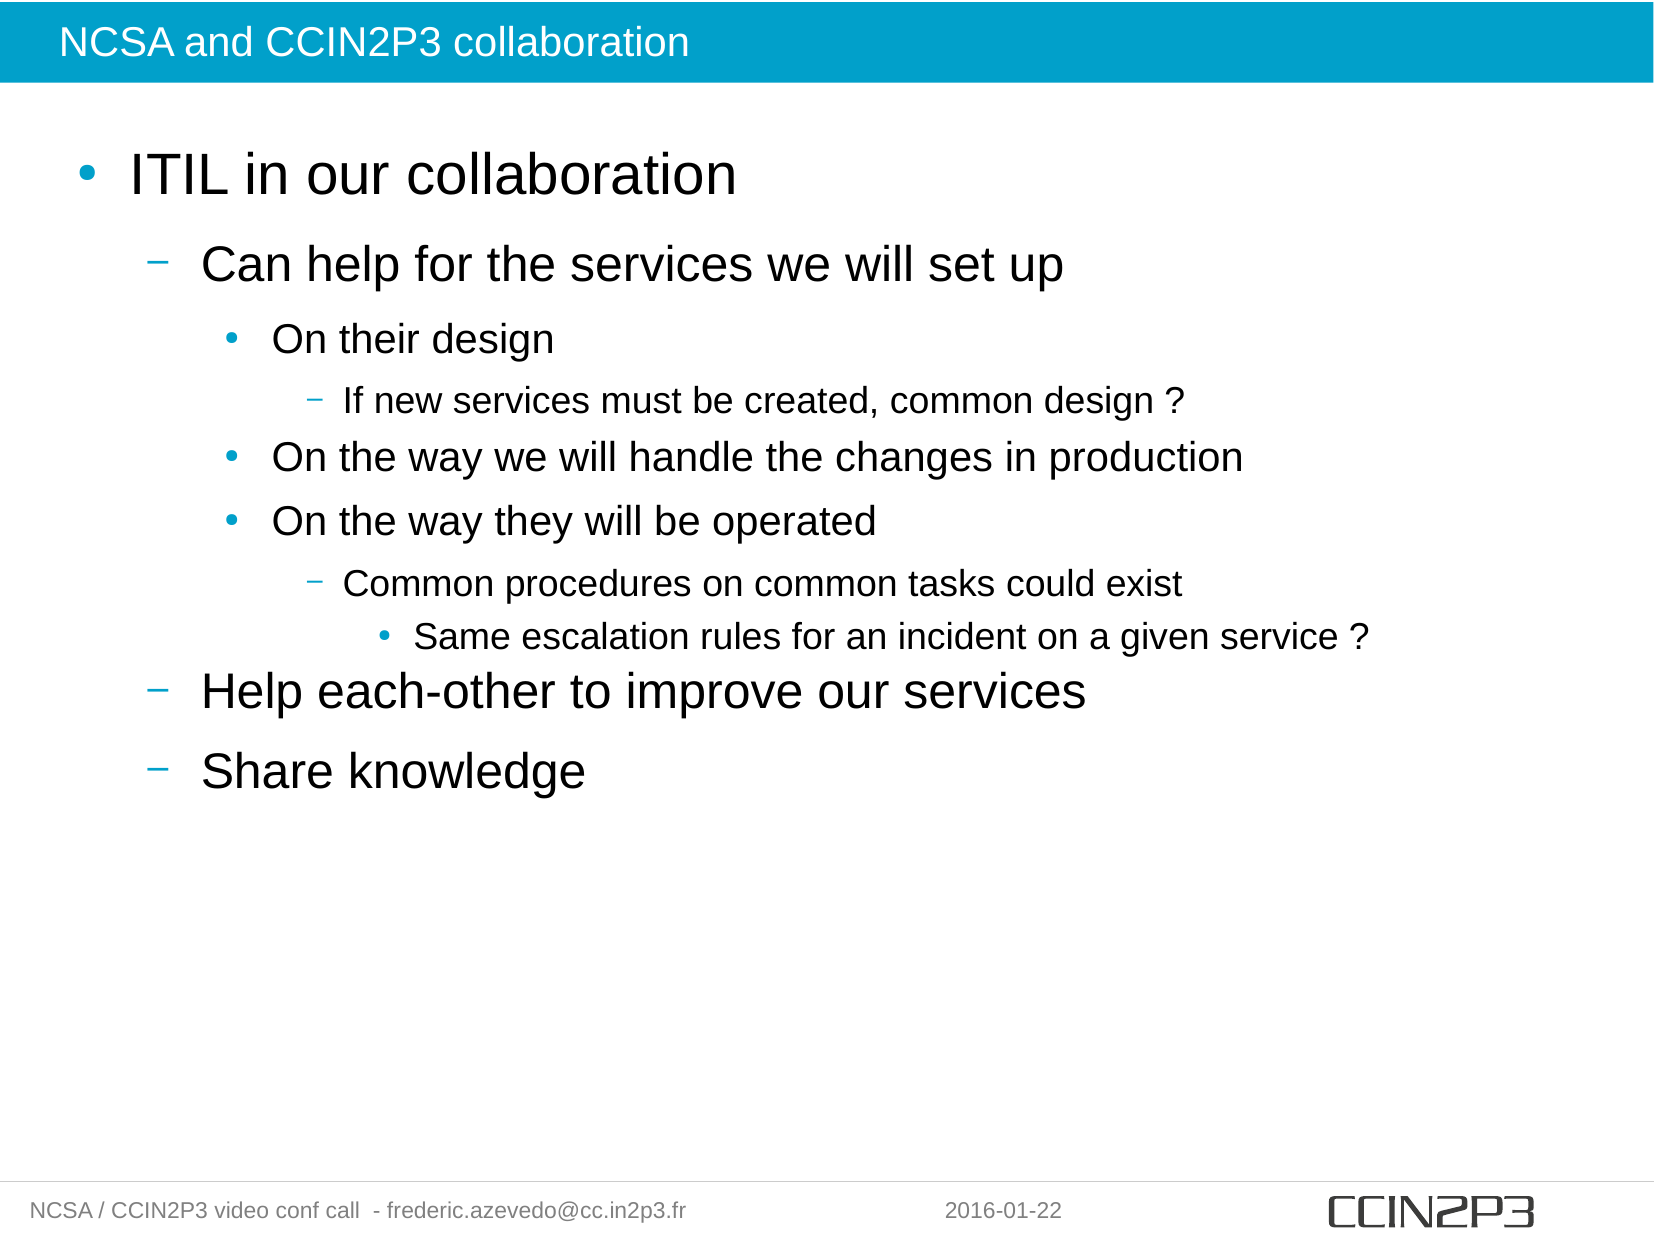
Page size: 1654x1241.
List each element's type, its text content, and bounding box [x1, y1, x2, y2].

title NCSA and CCIN2P3 collaboration [0, 2, 1654, 83]
list ITIL in our collaboration Can help for the services we will set up On their design If new services must be created, common design ? On the way we will handle the changes in production On the way they will be operated Common procedures on common tasks could exist Same escalation rules for an incident on a given service ? Help each-other to improve our services Share knowledge [59, 141, 1607, 1134]
